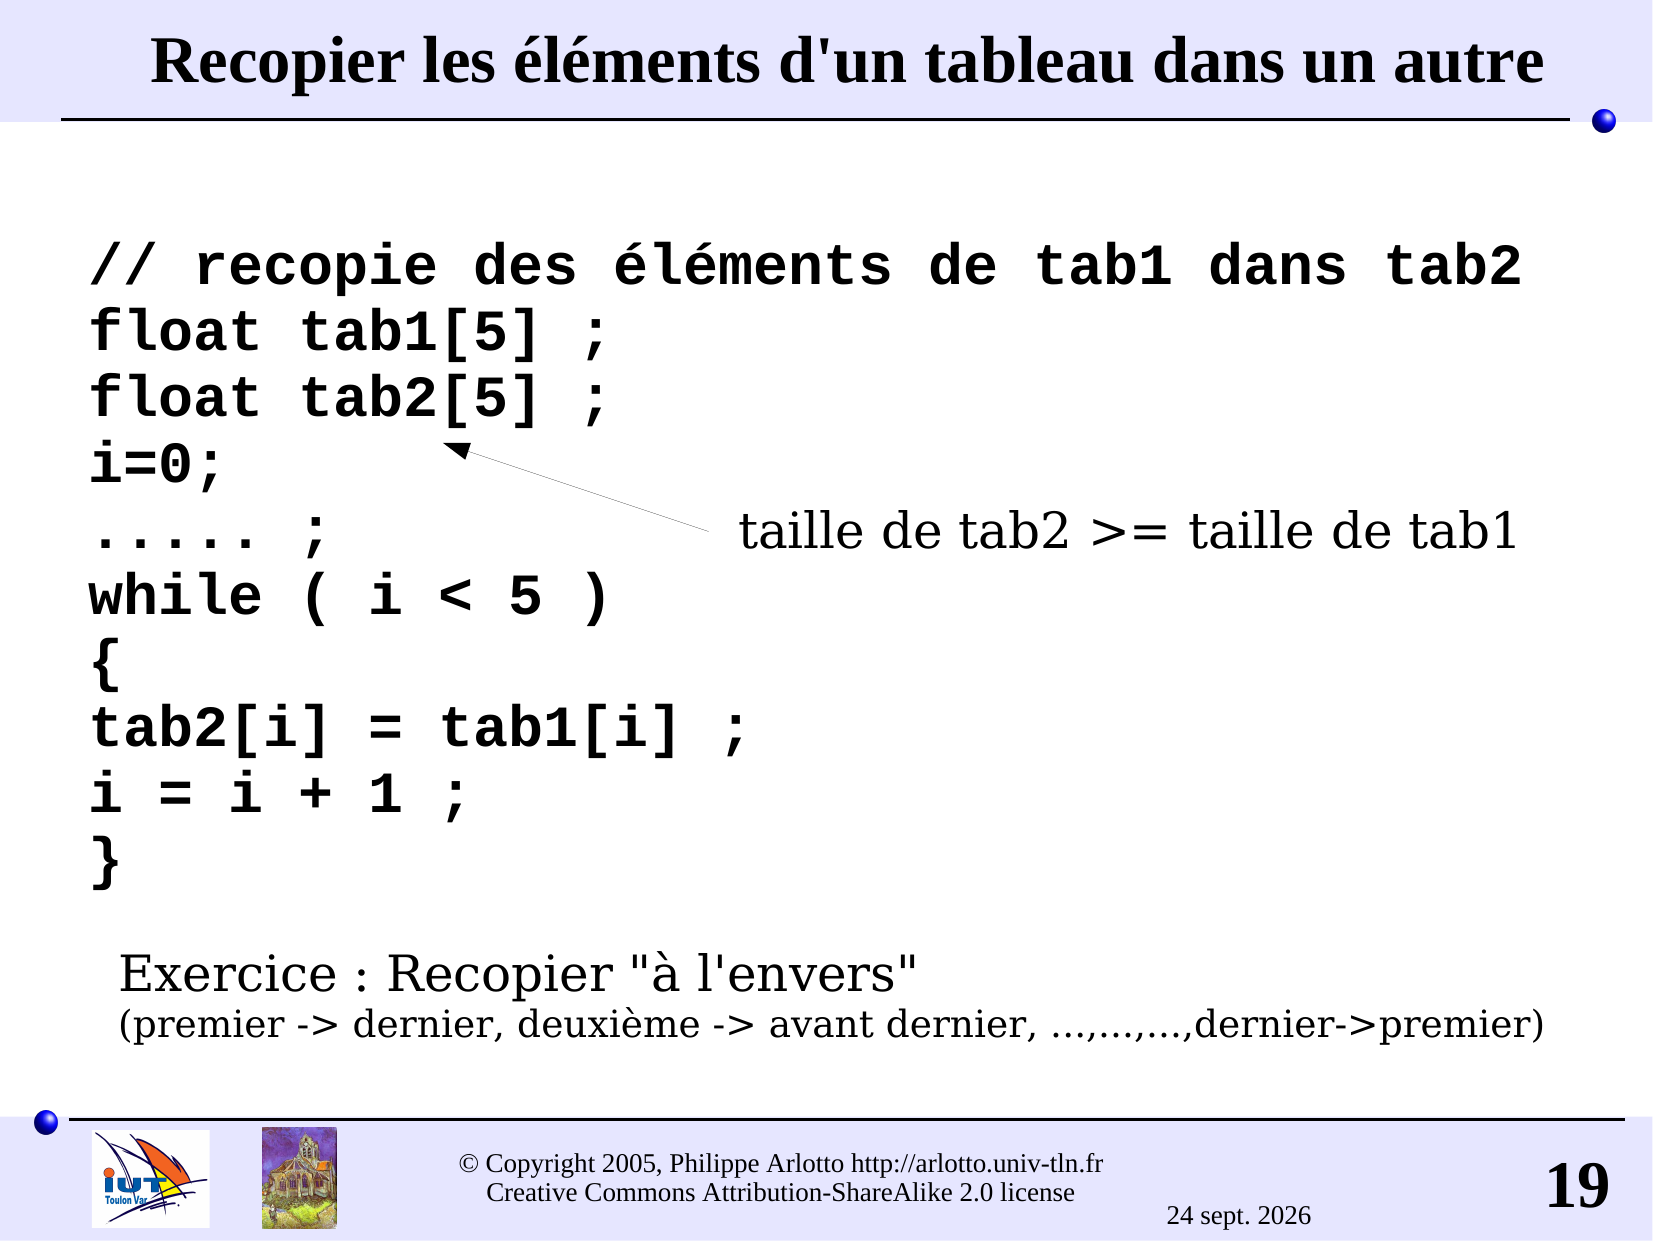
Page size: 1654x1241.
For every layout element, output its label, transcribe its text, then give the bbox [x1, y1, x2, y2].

title Recopier les éléments d'un tableau dans un autre [95, 14, 1585, 107]
text_box taille de tab2 >= taille de tab1 [738, 501, 1523, 561]
text_box Exercice : Recopier "à l'envers" (premier -> dernier, deuxième -> avant dernier, ...,...,...,dernier->premier) [118, 944, 1540, 1048]
picture [262, 1127, 337, 1229]
text_box // recopie des éléments de tab1 dans tab2 float tab1[5] ; float tab2[5] ; i=0; ..... ; while ( i < 5 ) { tab2[i] = tab1[i] ; i = i + 1 ; } [88, 236, 1594, 897]
